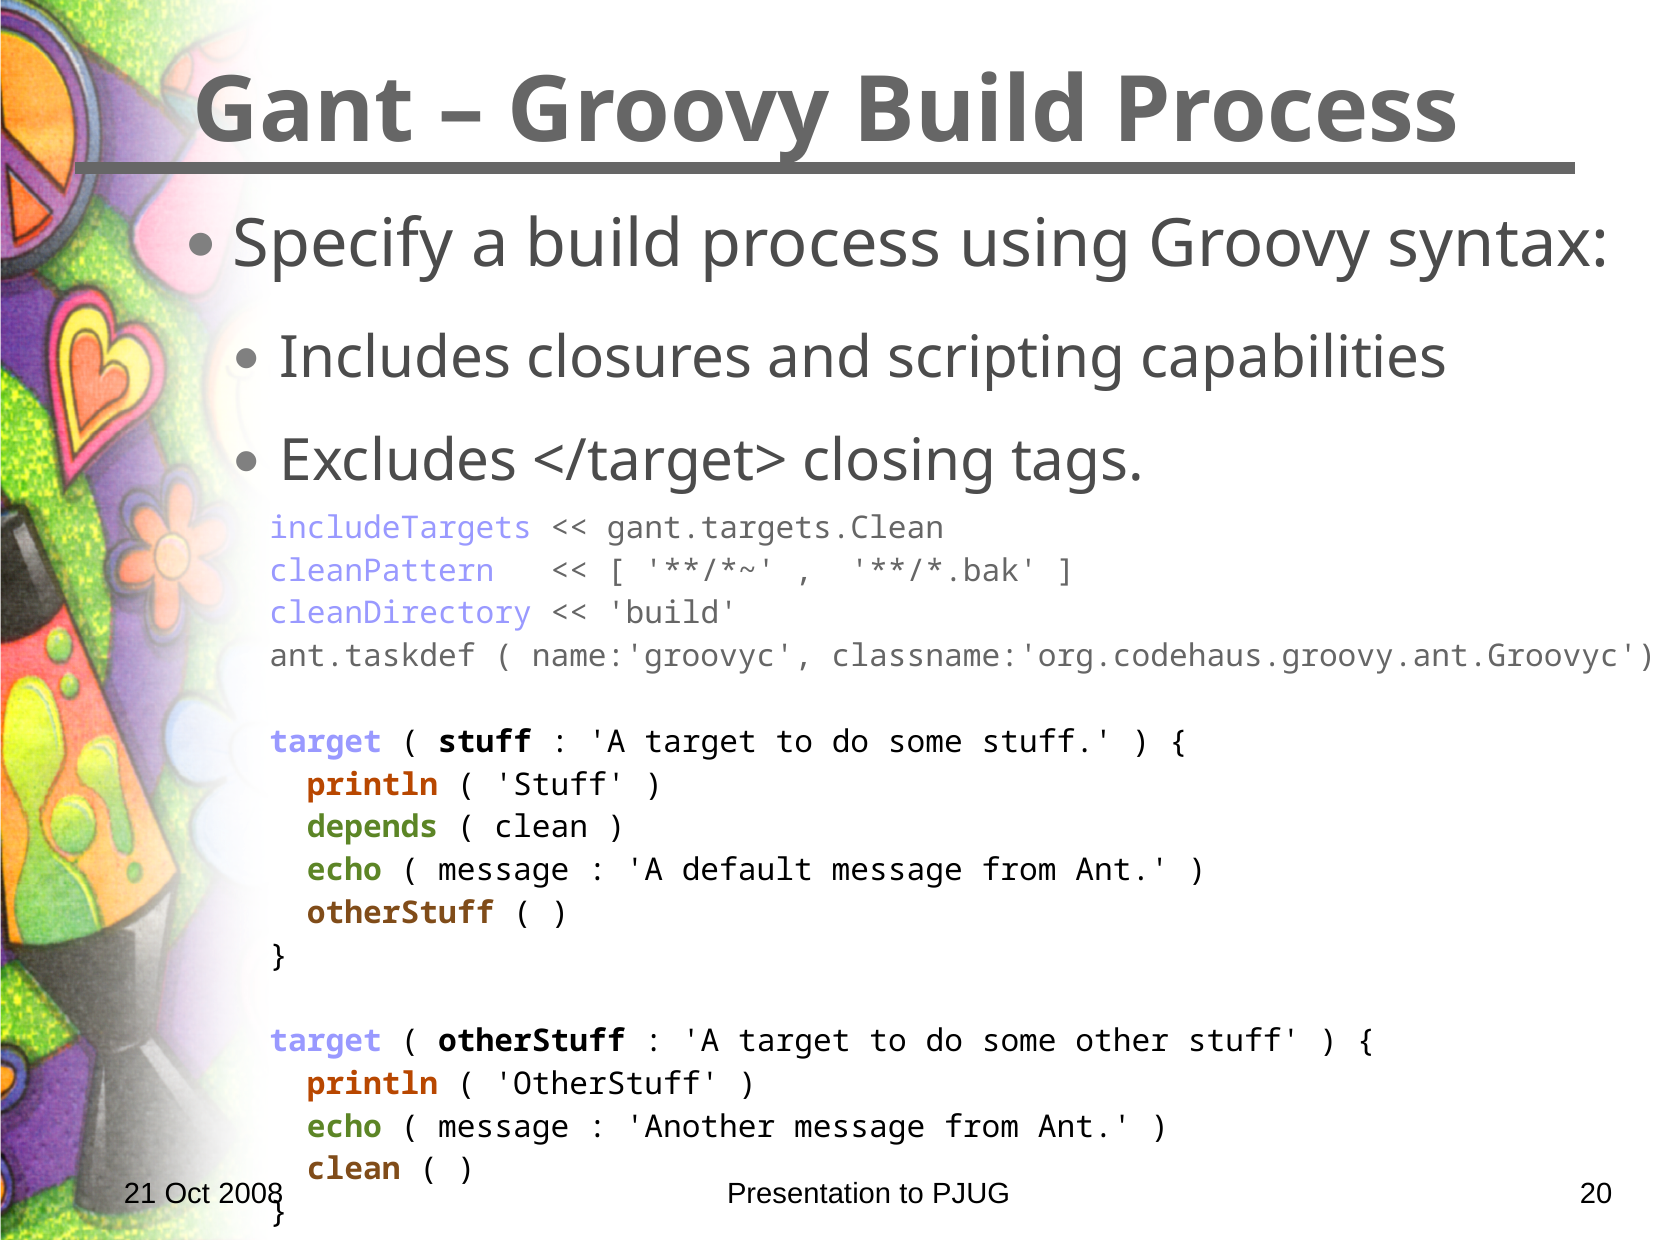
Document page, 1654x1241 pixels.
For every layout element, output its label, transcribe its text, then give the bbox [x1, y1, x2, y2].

list Specify a build process using Groovy syntax: Includes closures and scripting capabilities Excludes </target> closing tags. [187, 195, 1613, 1080]
title Gant – Groovy Build Process [82, 2, 1571, 210]
picture [0, 0, 413, 1240]
text_box includeTargets << gant.targets.Clean cleanPattern << [ '**/*~' , '**/*.bak' ] cleanDirectory << 'build' ant.taskdef ( name:'groovyc', classname:'org.codehaus.groovy.ant.Groovyc') target ( stuff : 'A target to do some stuff.' ) { println ( 'Stuff' ) depends ( clean ) echo ( message : 'A default message from Ant.' ) otherStuff ( ) } target ( otherStuff : 'A target to do some other stuff' ) { println ( 'OtherStuff' ) echo ( message : 'Another message from Ant.' ) clean ( ) } setDefaultTarget ( stuff ) [254, 497, 1654, 1173]
